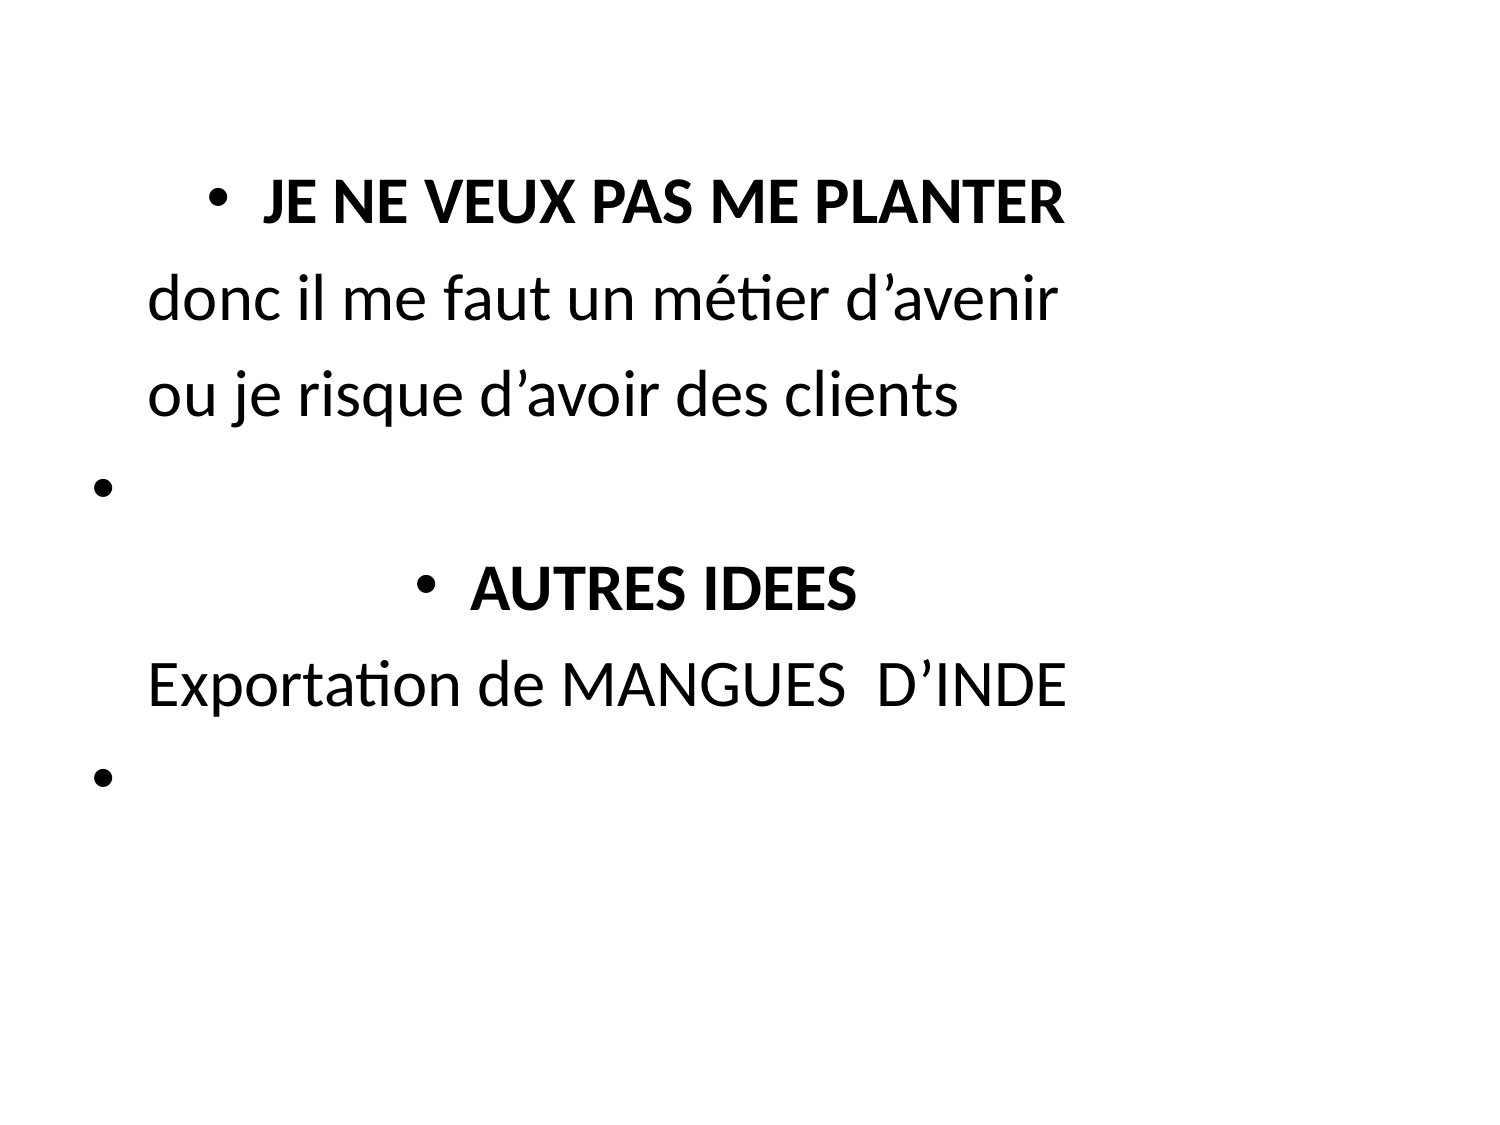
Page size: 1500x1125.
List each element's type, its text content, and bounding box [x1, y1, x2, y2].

list JE NE VEUX PAS ME PLANTER donc il me faut un métier d’avenir ou je risque d’avoir des clients AUTRES IDEES Exportation de MANGUES D’INDE [76, 149, 1427, 892]
